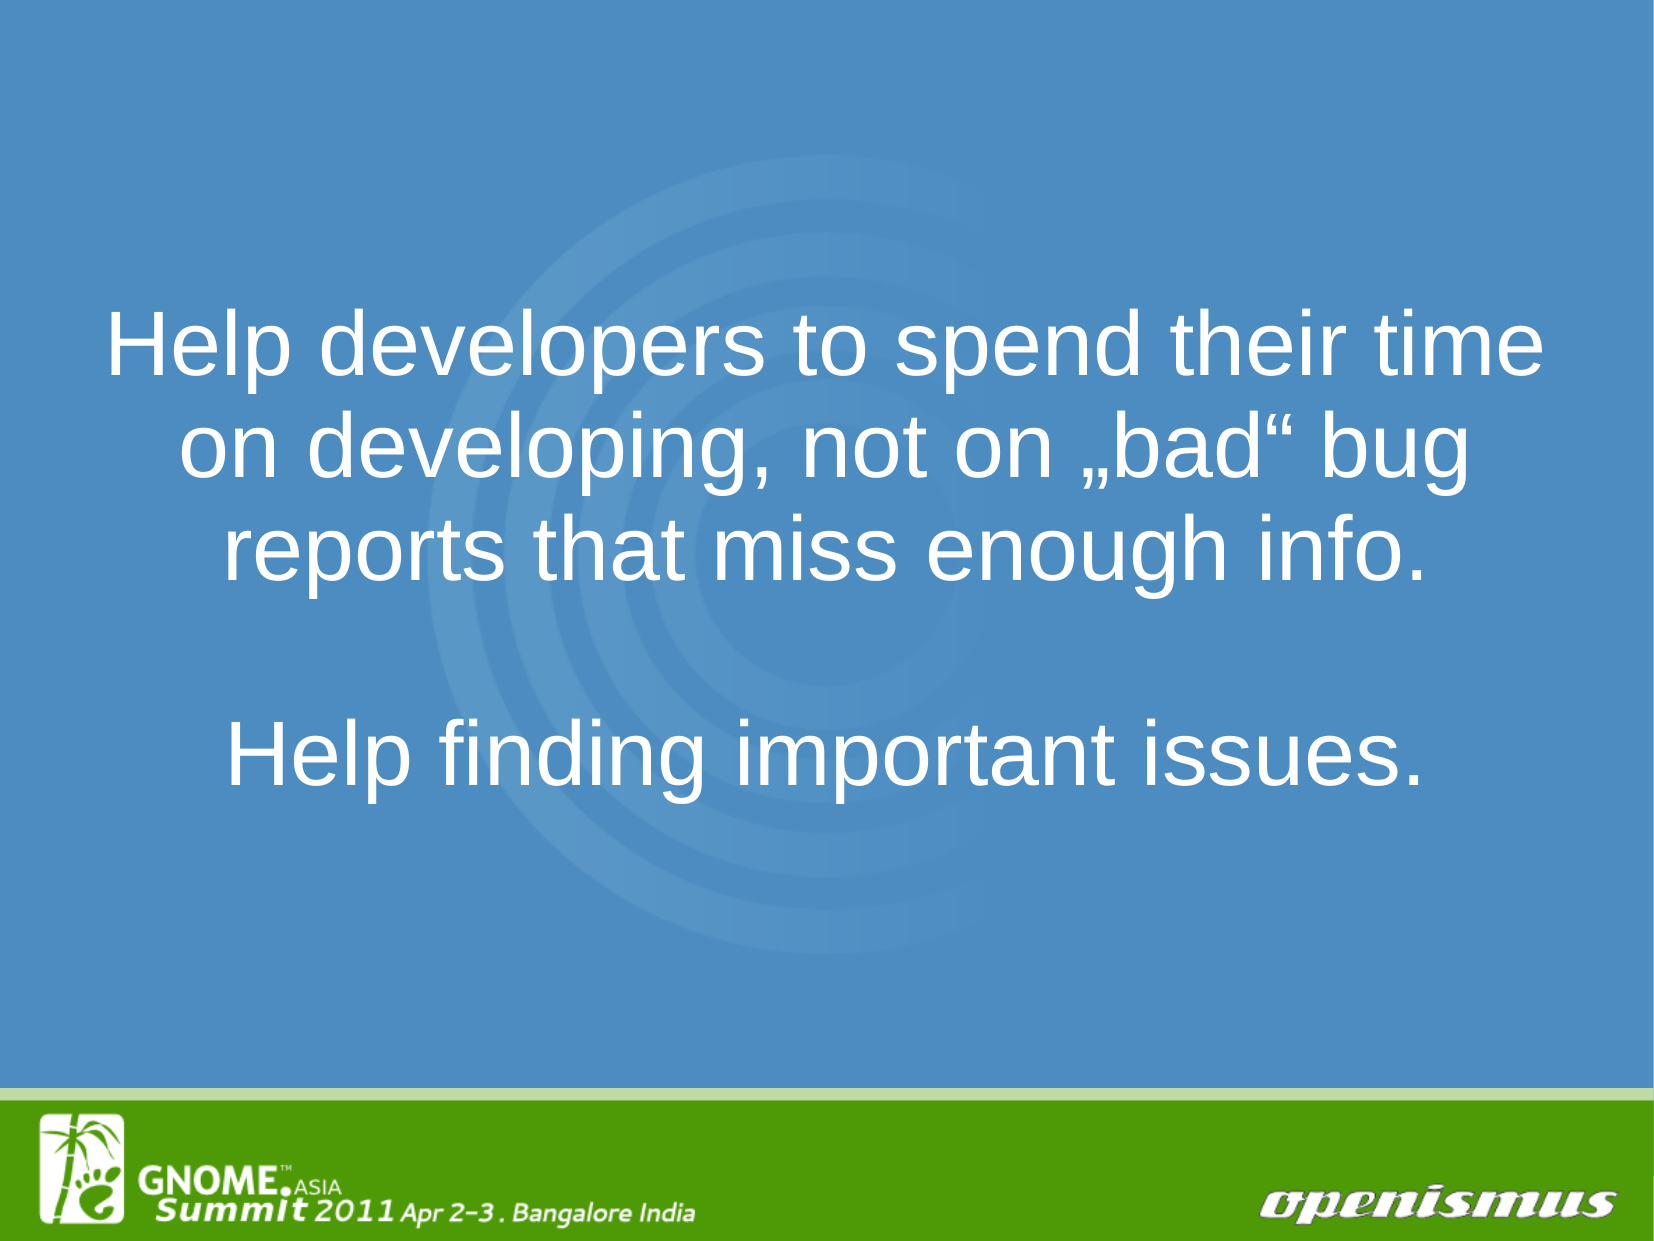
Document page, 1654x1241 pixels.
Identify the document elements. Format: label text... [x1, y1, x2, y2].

picture [0, 0, 1654, 1241]
title Help developers to spend their time on developing, not on „bad“ bug reports that miss enough info. Help finding important issues. [82, 292, 1571, 805]
